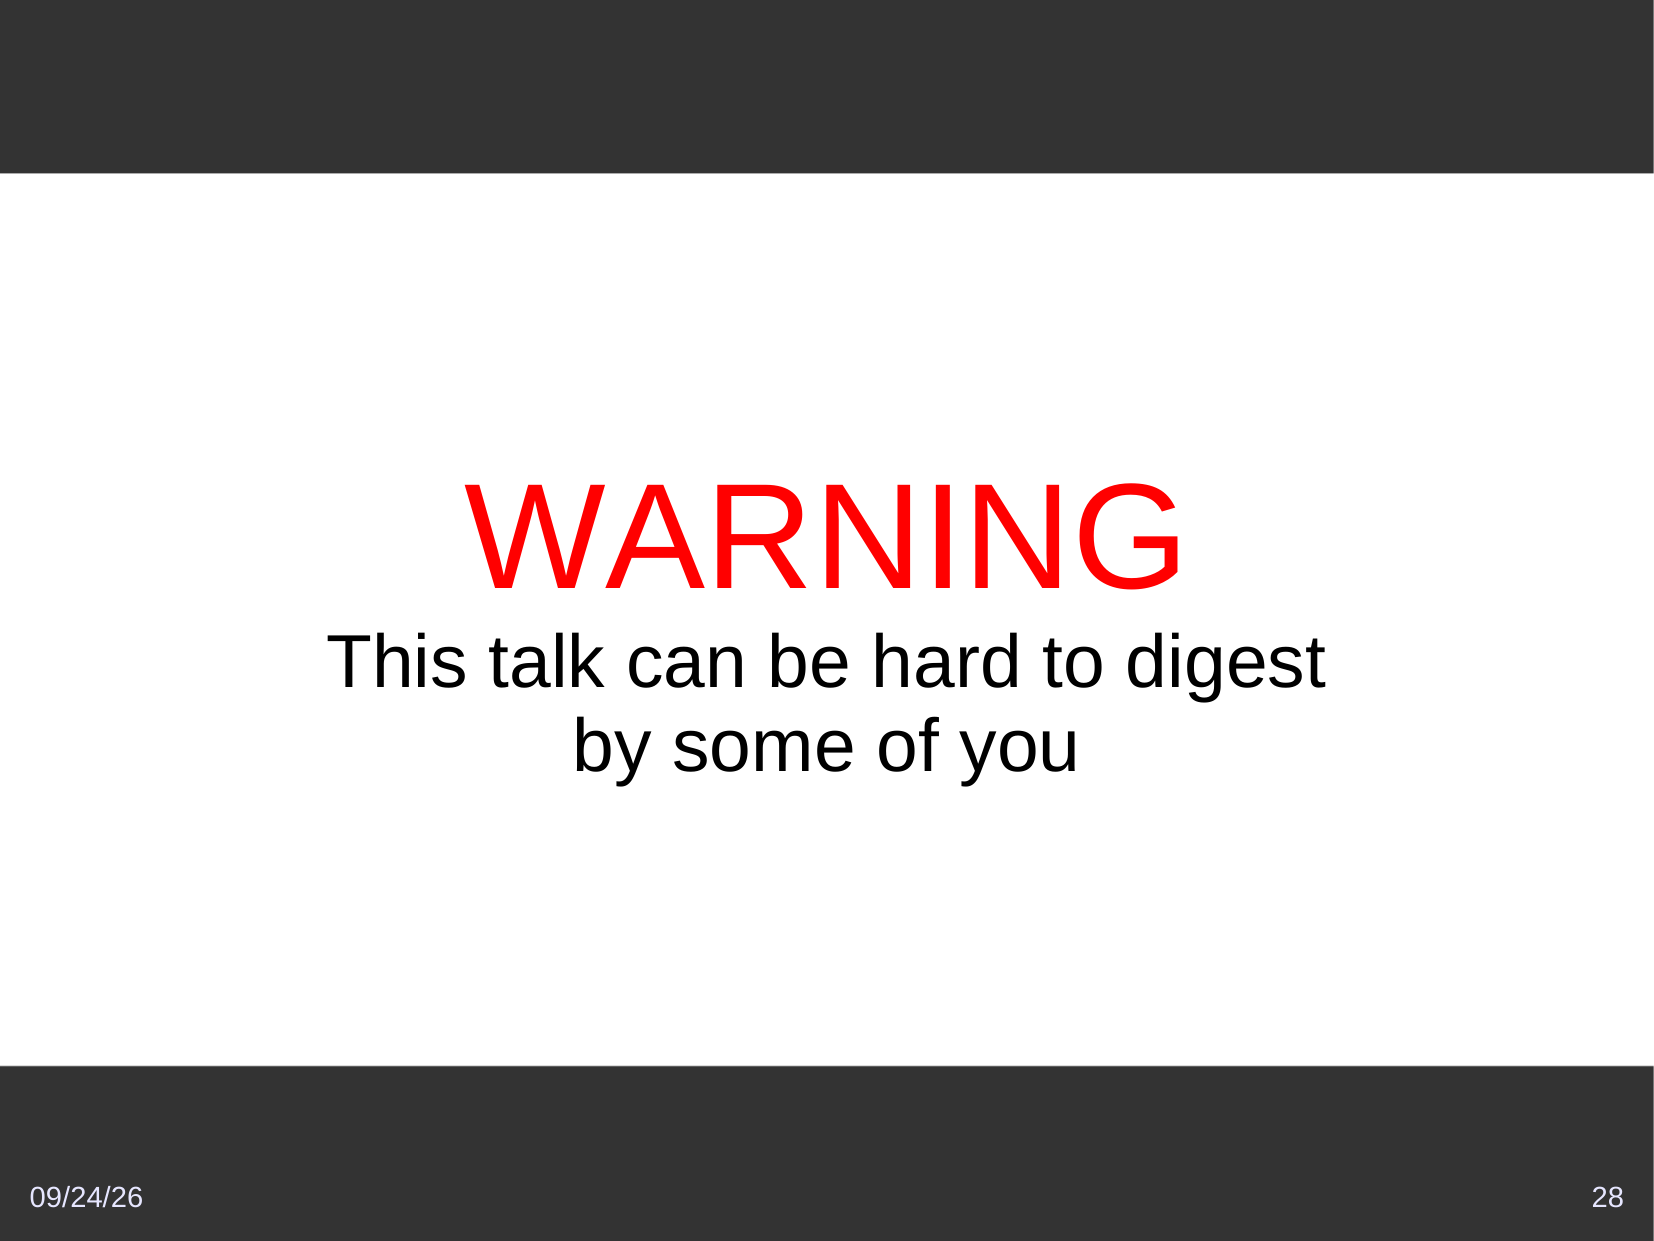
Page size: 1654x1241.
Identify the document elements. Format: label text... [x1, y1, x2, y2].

subtitle WARNING This talk can be hard to digest by some of you [29, 214, 1625, 1027]
picture [0, 0, 1654, 1241]
